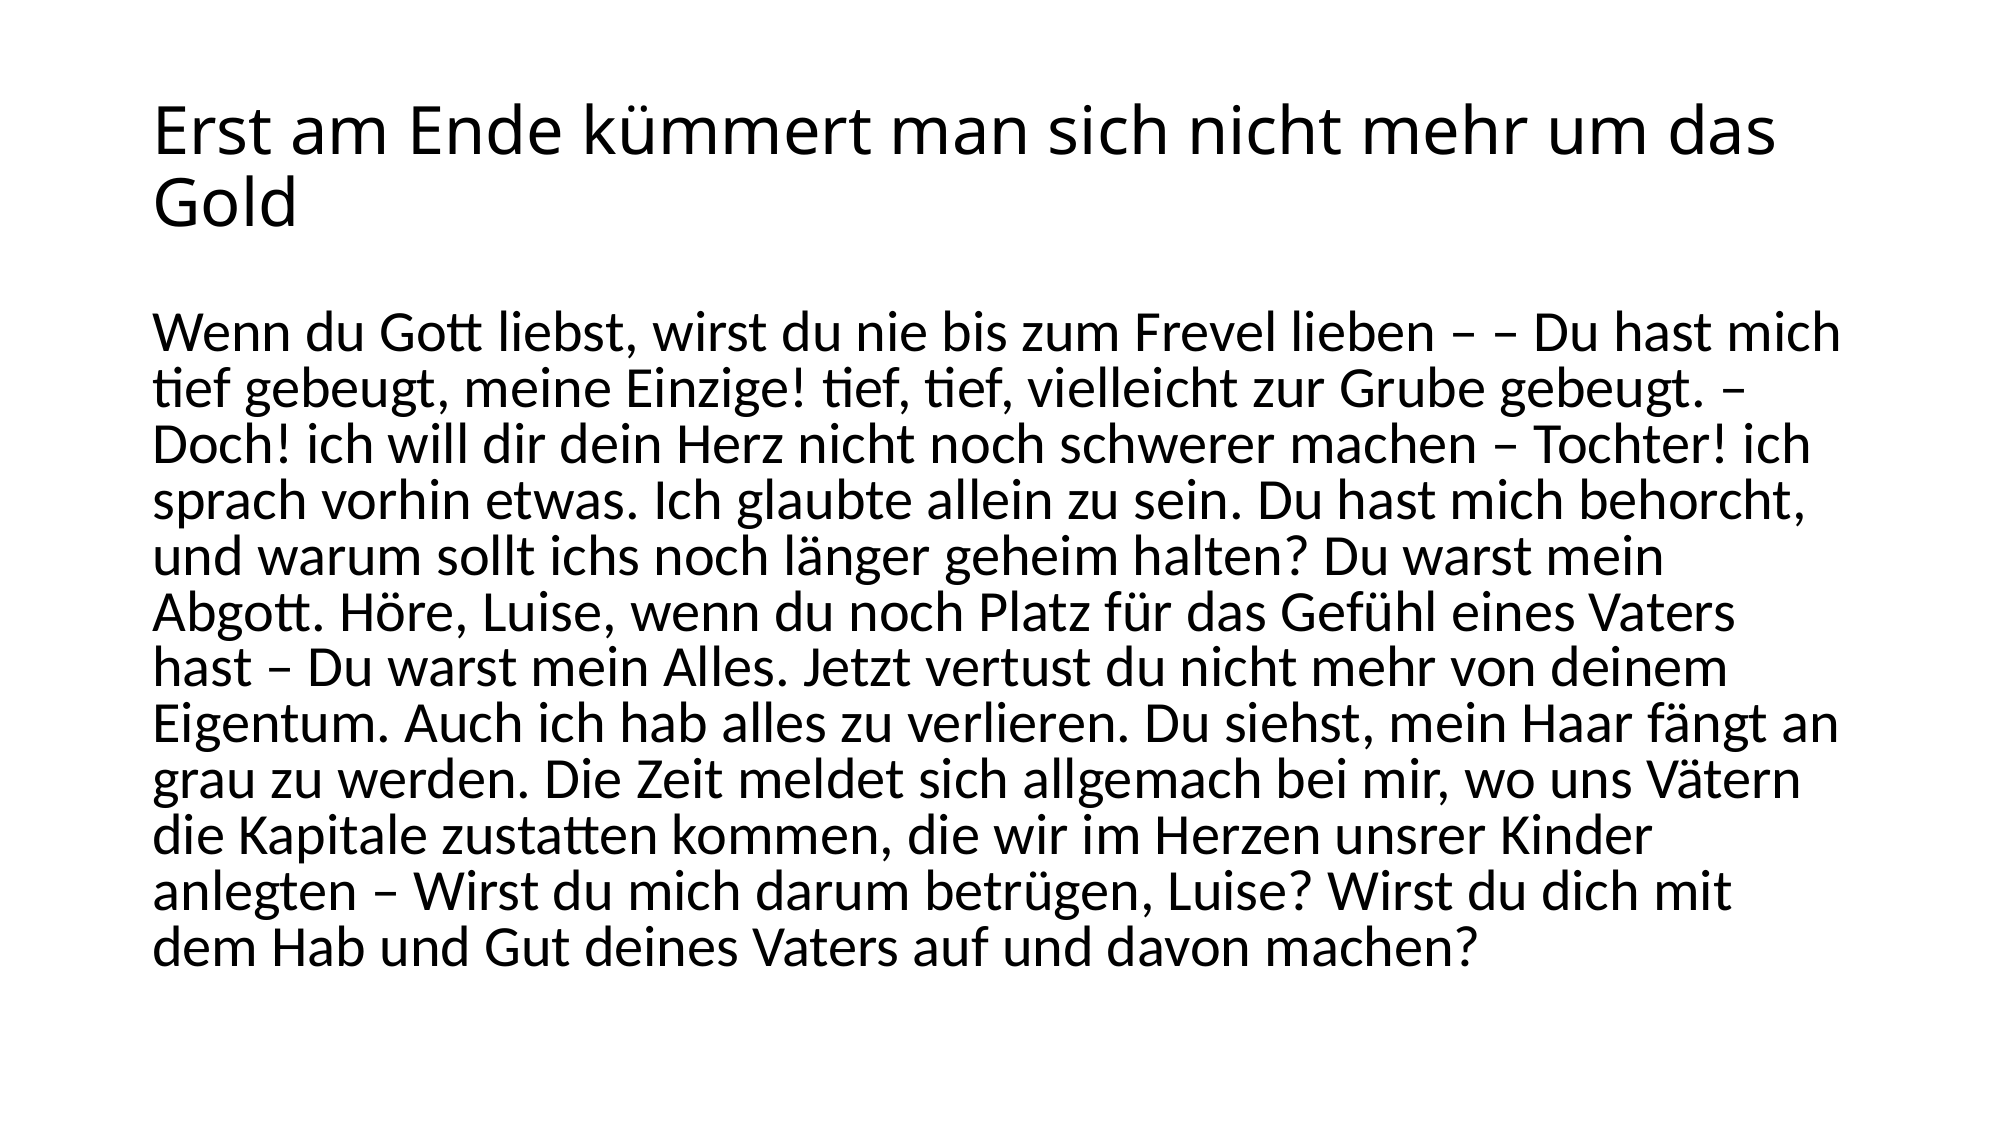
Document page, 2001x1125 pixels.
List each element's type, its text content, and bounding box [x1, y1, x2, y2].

list Wenn du Gott liebst, wirst du nie bis zum Frevel lieben – – Du hast mich tief gebeugt, meine Einzige! tief, tief, vielleicht zur Grube gebeugt. – Doch! ich will dir dein Herz nicht noch schwerer machen – Tochter! ich sprach vorhin etwas. Ich glaubte allein zu sein. Du hast mich behorcht, und warum sollt ichs noch länger geheim halten? Du warst mein Abgott. Höre, Luise, wenn du noch Platz für das Gefühl eines Vaters hast – Du warst mein Alles. Jetzt vertust du nicht mehr von deinem Eigentum. Auch ich hab alles zu verlieren. Du siehst, mein Haar fängt an grau zu werden. Die Zeit meldet sich allgemach bei mir, wo uns Vätern die Kapitale zustatten kommen, die wir im Herzen unsrer Kinder anlegten – Wirst du mich darum betrügen, Luise? Wirst du dich mit dem Hab und Gut deines Vaters auf und davon machen? [137, 299, 1863, 1014]
title Erst am Ende kümmert man sich nicht mehr um das Gold [137, 59, 1863, 278]
